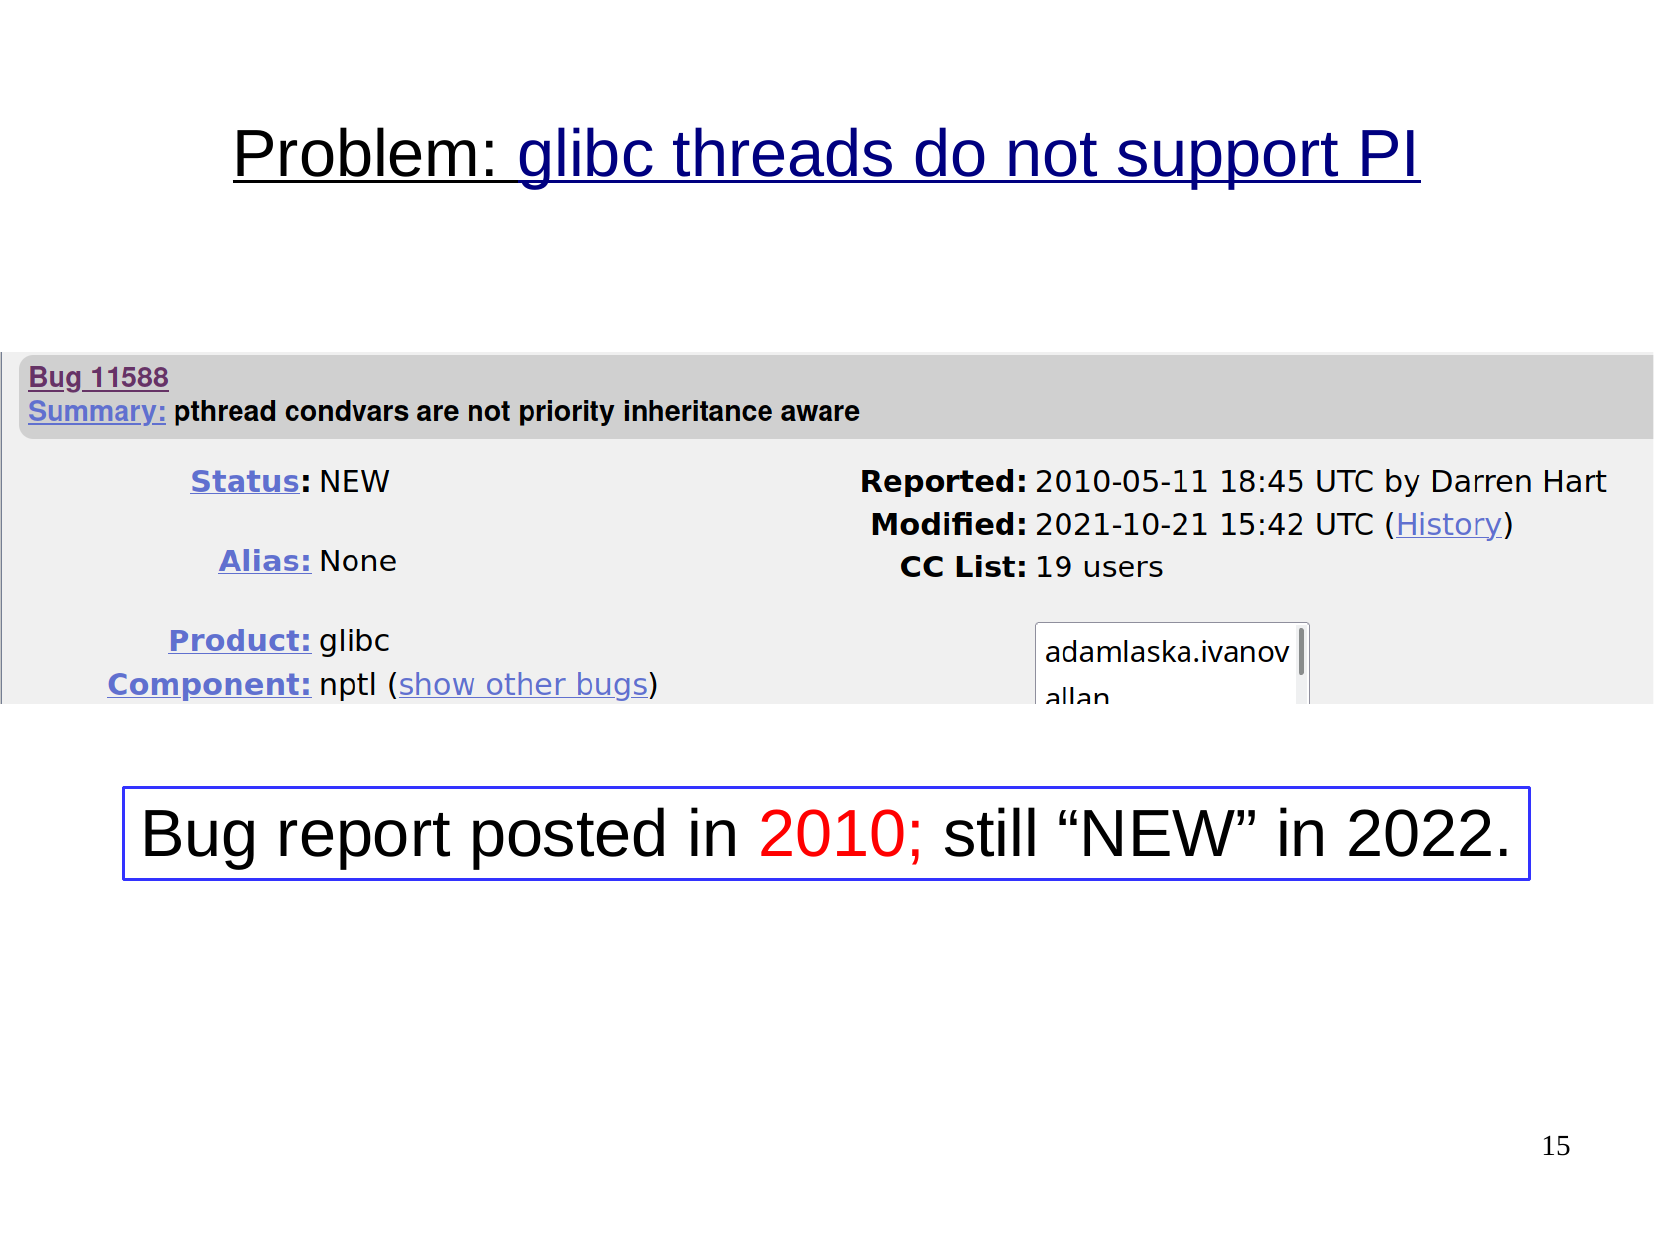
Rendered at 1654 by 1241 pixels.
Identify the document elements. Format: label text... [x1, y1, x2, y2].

picture [0, 352, 1654, 704]
text_box Bug report posted in 2010; still “NEW” in 2022. [123, 787, 1530, 880]
title Problem: glibc threads do not support PI [82, 49, 1571, 257]
